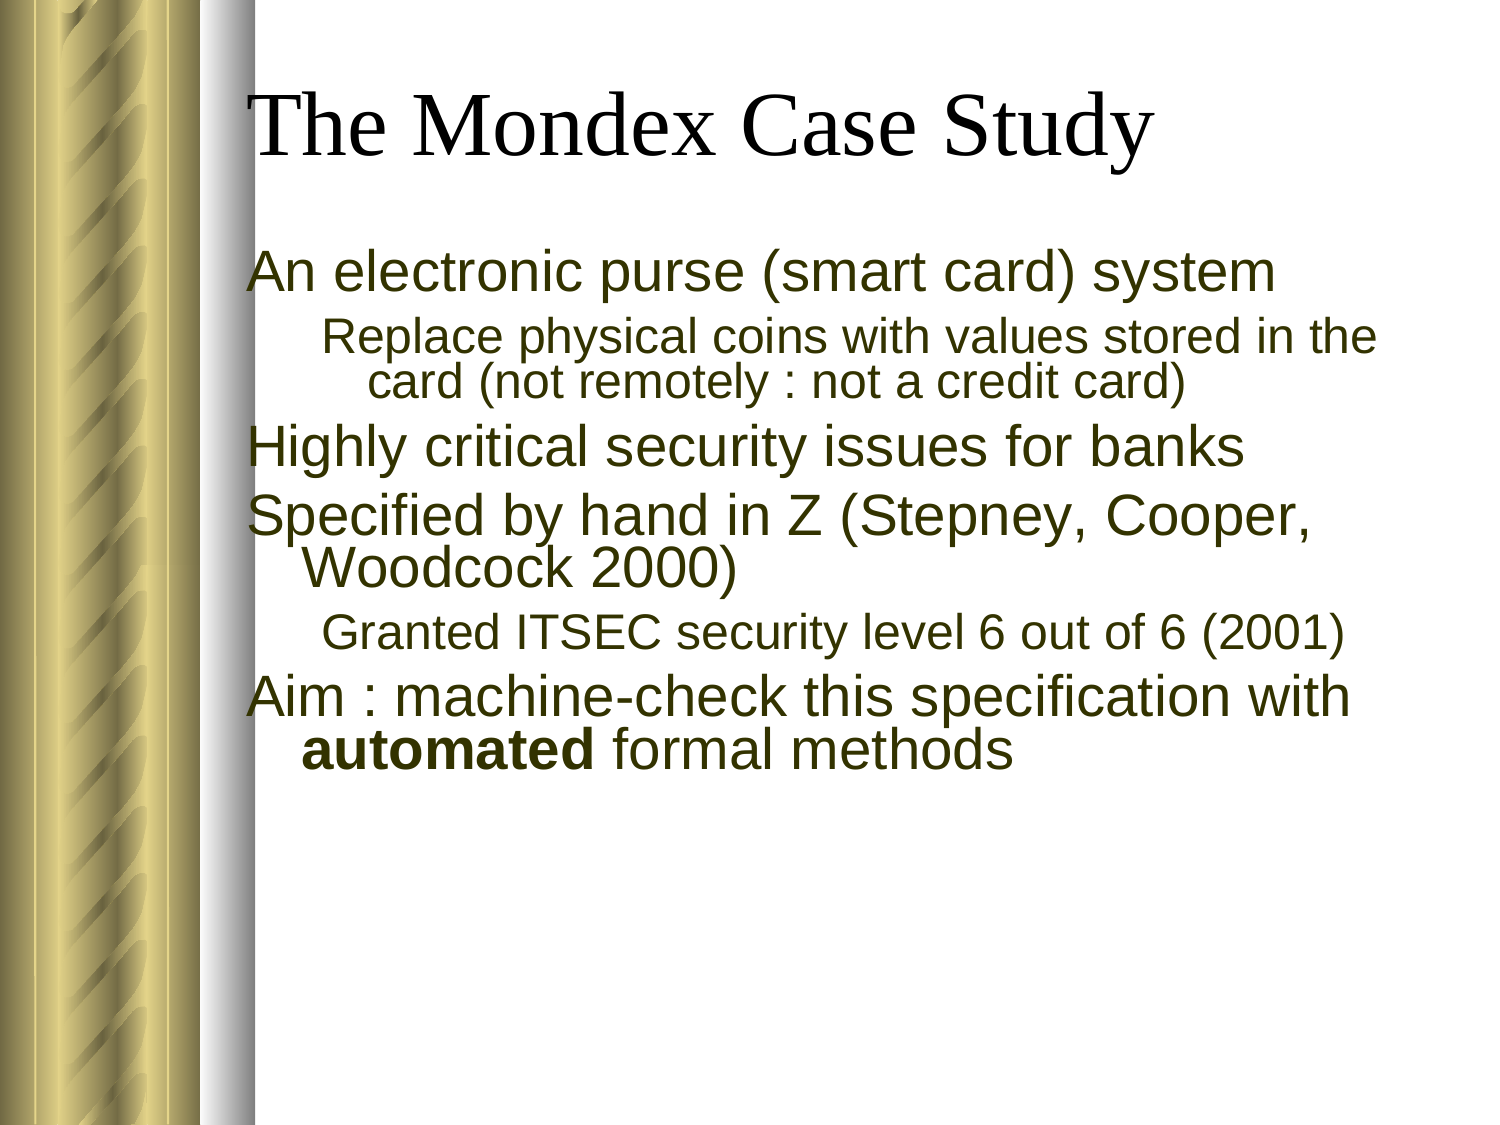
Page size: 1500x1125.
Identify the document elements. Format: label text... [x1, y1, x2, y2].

list An electronic purse (smart card) system Replace physical coins with values stored in the card (not remotely : not a credit card) Highly critical security issues for banks Specified by hand in Z (Stepney, Cooper, Woodcock 2000) Granted ITSEC security level 6 out of 6 (2001) Aim : machine-check this specification with automated formal methods [246, 249, 1475, 1024]
title The Mondex Case Study [246, 13, 1475, 249]
